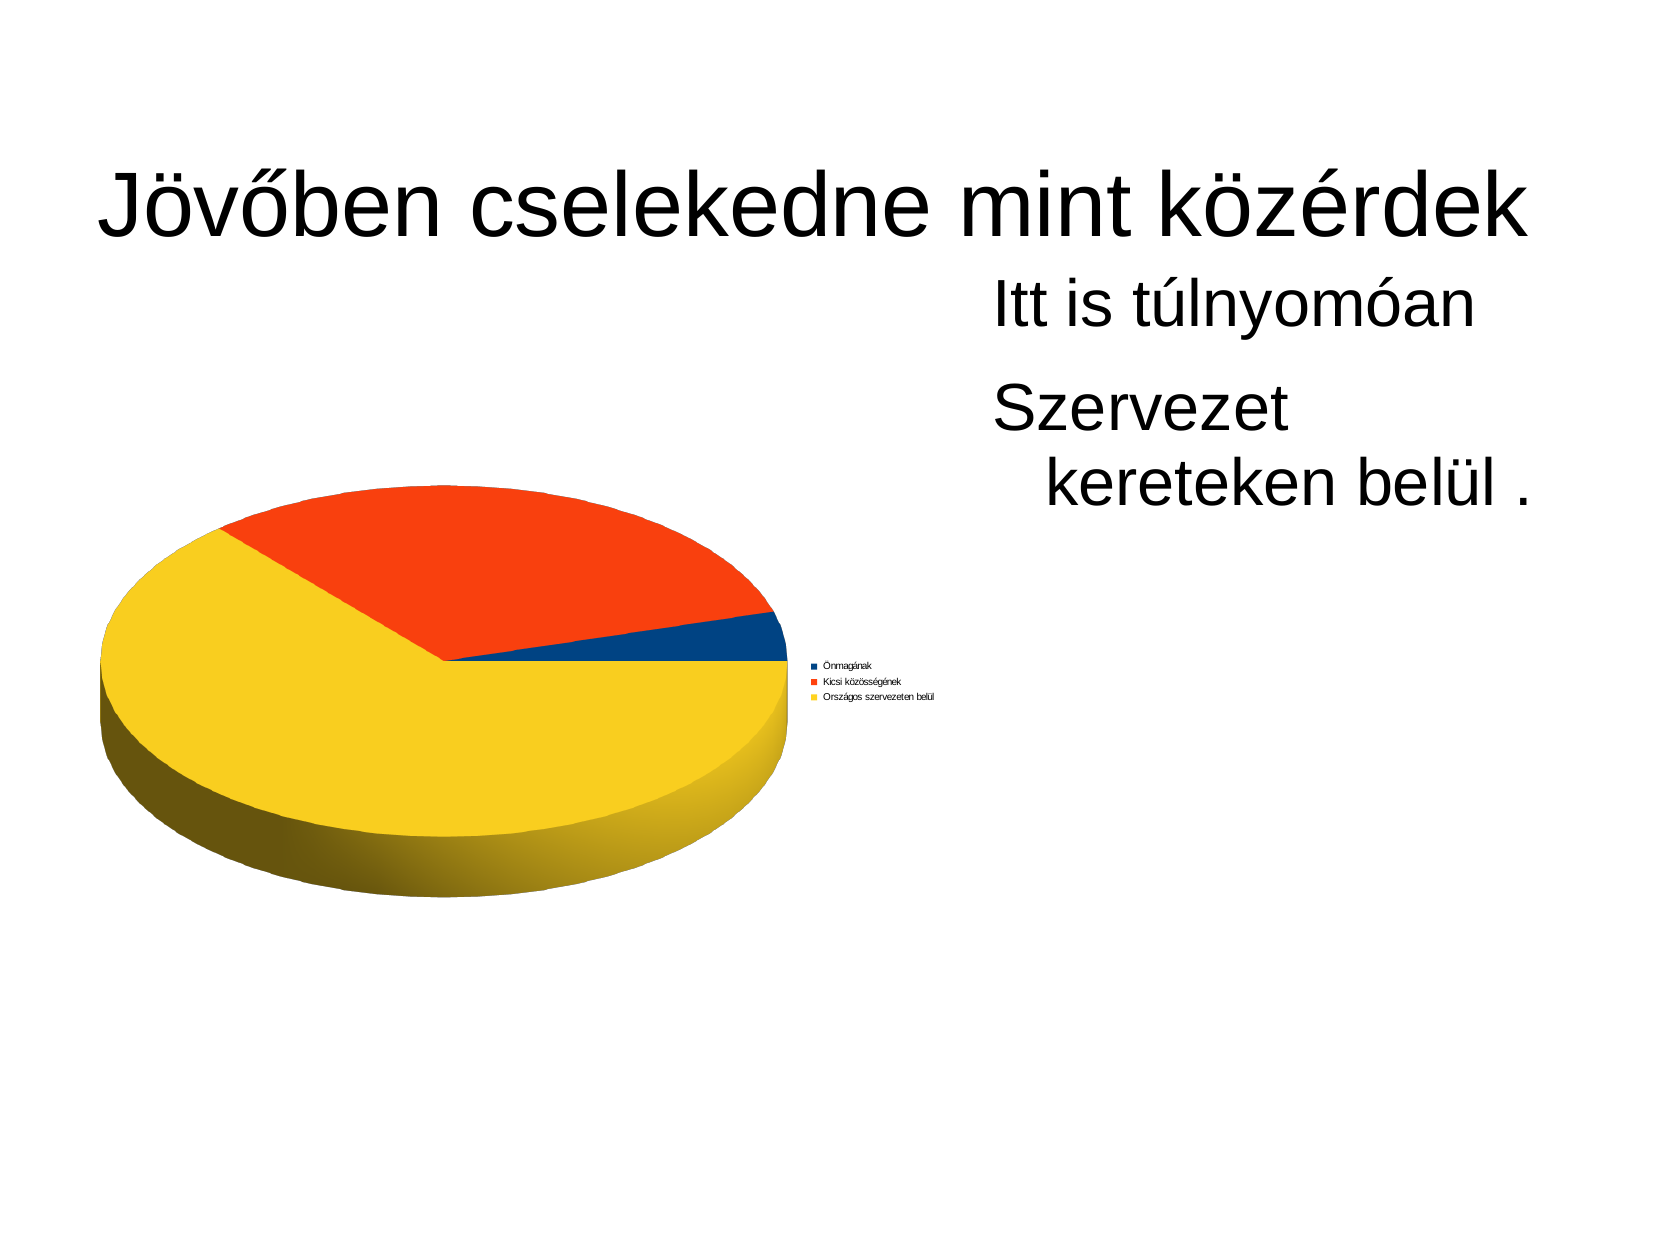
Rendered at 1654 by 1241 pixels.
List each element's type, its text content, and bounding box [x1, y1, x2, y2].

list Itt is túlnyomóan Szervezet kereteken belül . [974, 265, 1565, 1182]
chart [82, 290, 974, 1109]
title Jövőben cselekedne mint közérdek [82, 49, 1571, 257]
